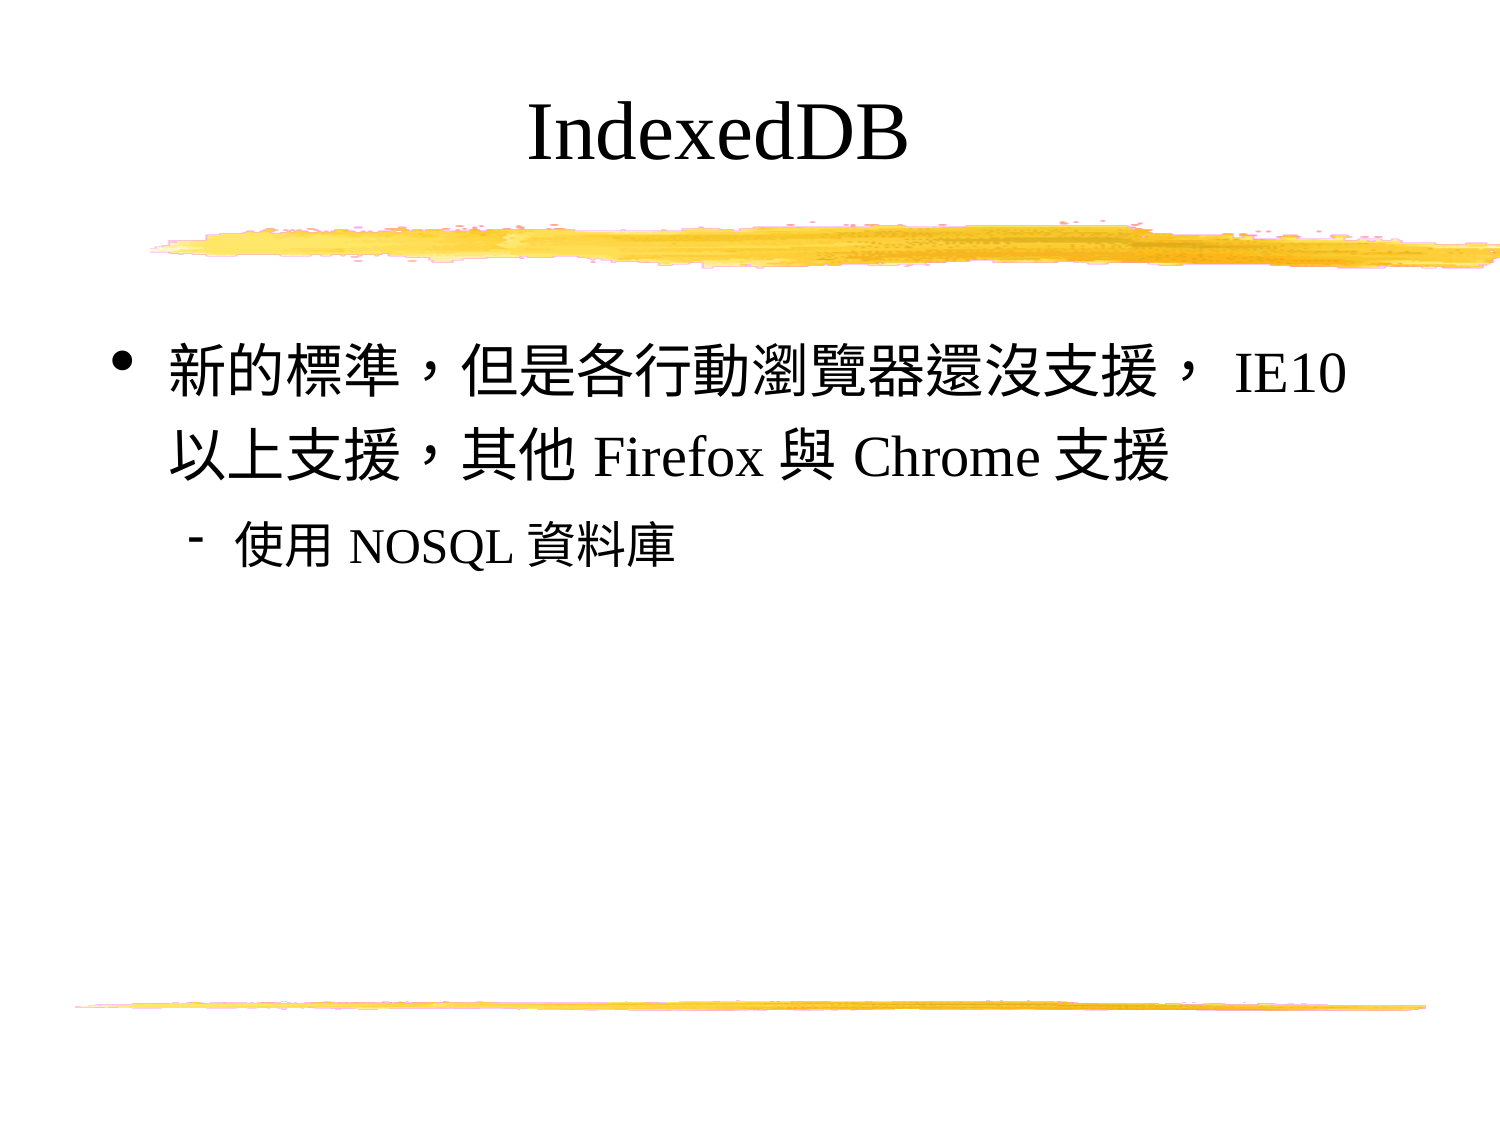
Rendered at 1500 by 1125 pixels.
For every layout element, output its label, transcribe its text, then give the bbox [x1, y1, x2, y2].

picture [150, 215, 1500, 279]
title IndexedDB [66, 37, 1342, 225]
picture [75, 999, 1426, 1013]
list 新的標準，但是各行動瀏覽器還沒支援，IE10以上支援，其他Firefox與Chrome支援 使用NOSQL資料庫 [112, 324, 1388, 978]
